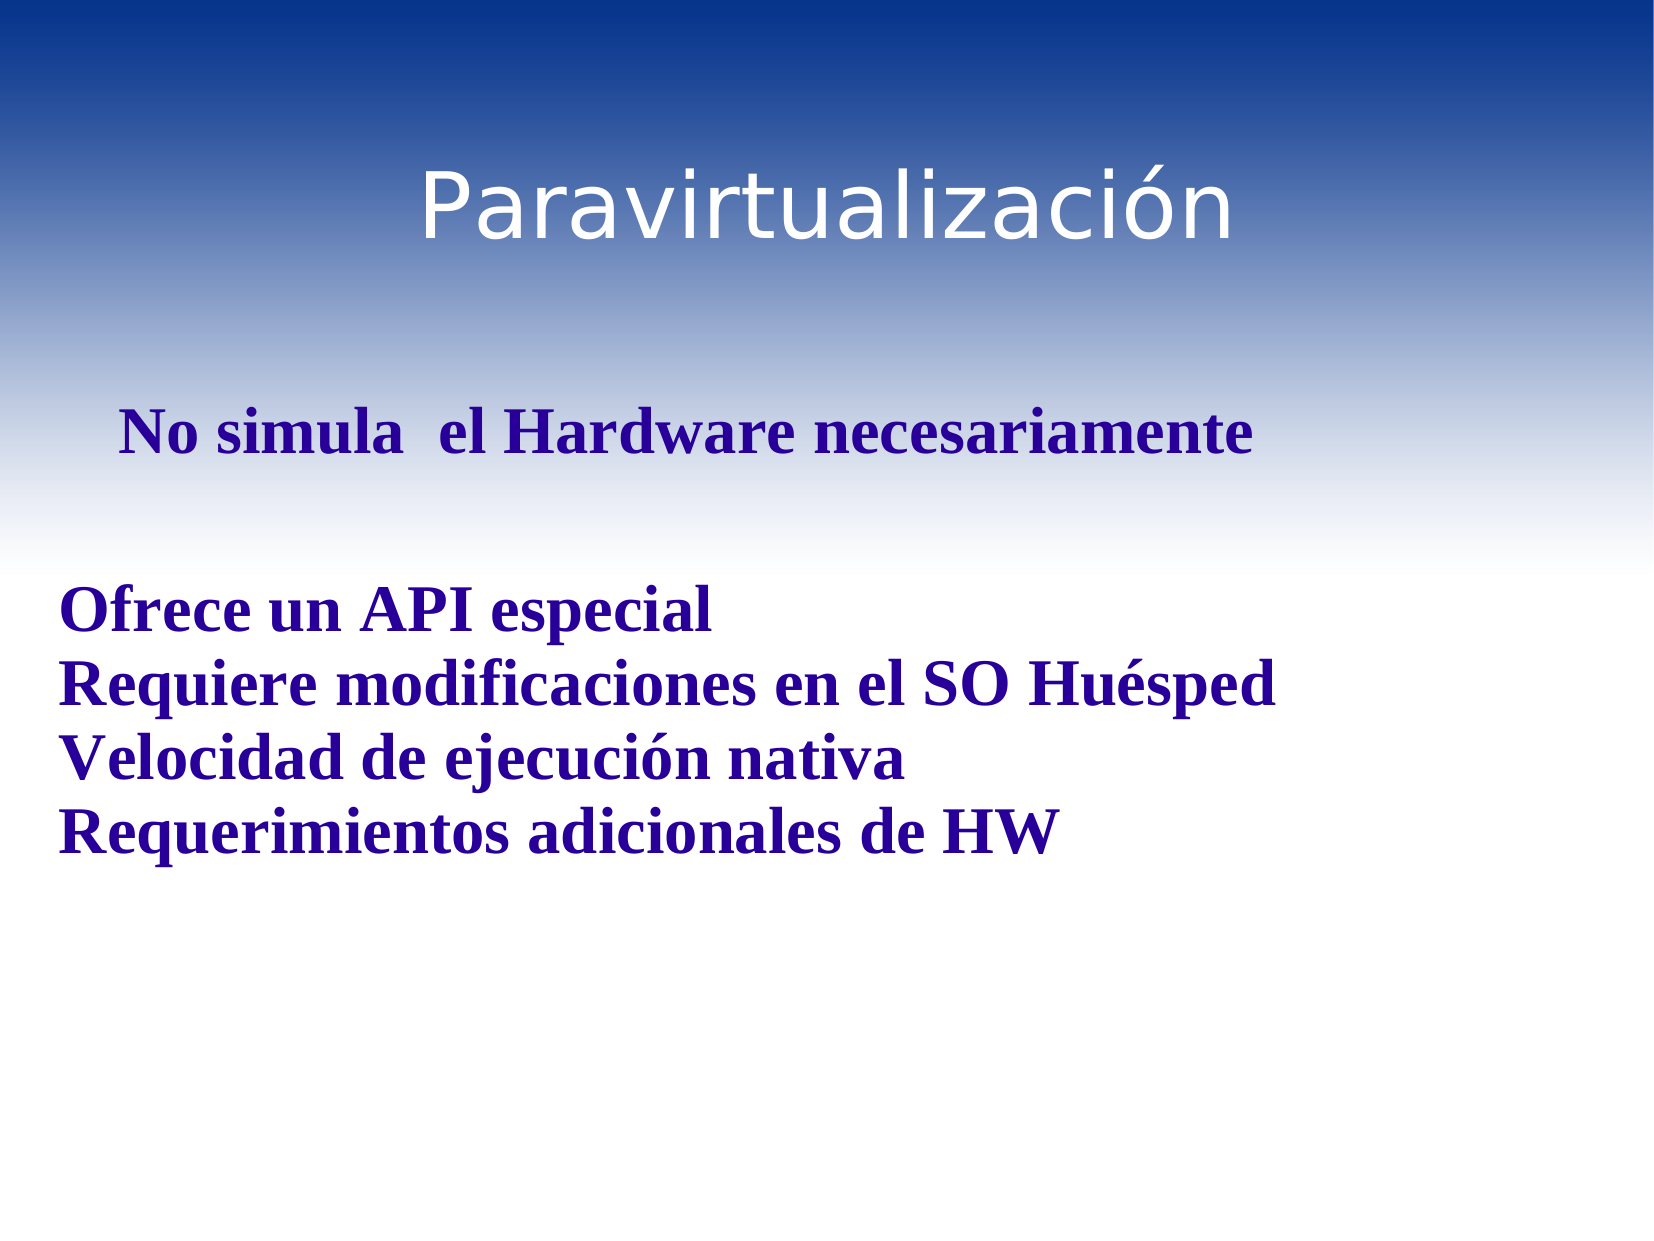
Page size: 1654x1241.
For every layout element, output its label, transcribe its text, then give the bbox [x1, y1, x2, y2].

picture [0, 0, 1654, 1241]
text_box Ofrece un API especial Requiere modificaciones en el SO Huésped Velocidad de ejecución nativa Requerimientos adicionales de HW [59, 571, 1282, 868]
title Paravirtualización [121, 102, 1534, 311]
text_box No simula el Hardware necesariamente [118, 393, 1276, 468]
